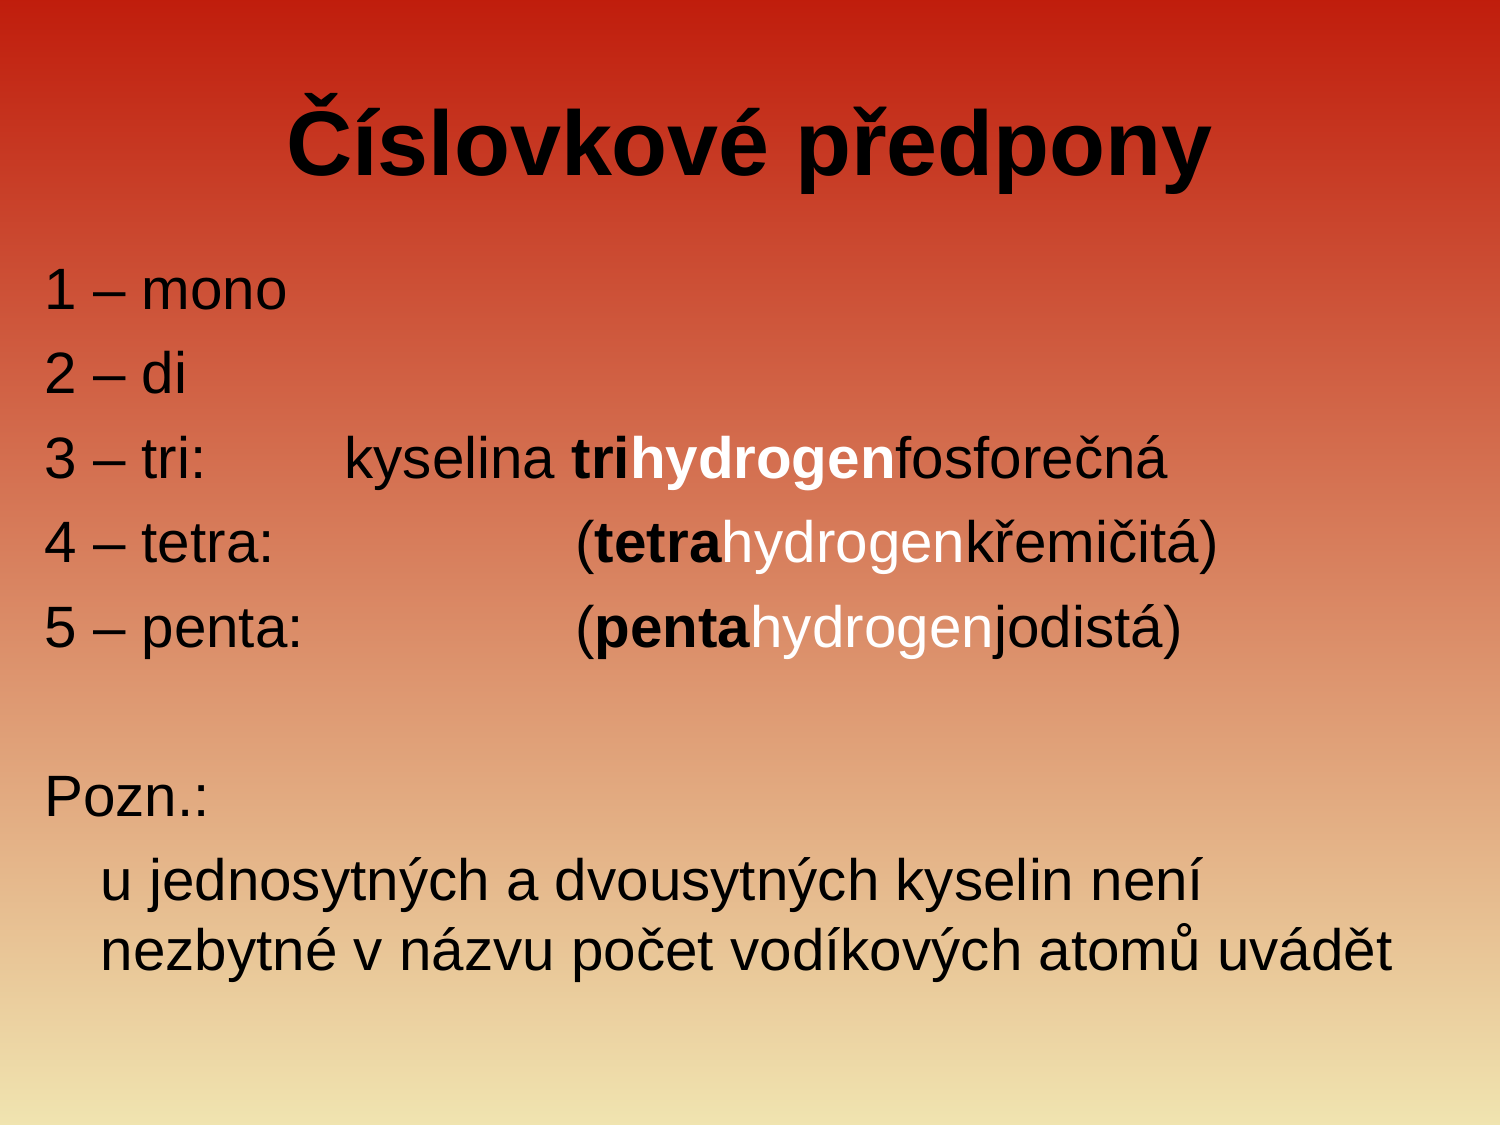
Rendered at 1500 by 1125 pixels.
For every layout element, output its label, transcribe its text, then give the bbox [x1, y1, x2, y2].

list 1 – mono 2 – di 3 – tri: kyselina trihydrogenfosforečná 4 – tetra: (tetrahydrogenkřemičitá) 5 – penta: (pentahydrogenjodistá) Pozn.: u jednosytných a dvousytných kyselin není nezbytné v názvu počet vodíkových atomů uvádět [29, 243, 1447, 1071]
title Číslovkové předpony [75, 45, 1426, 233]
